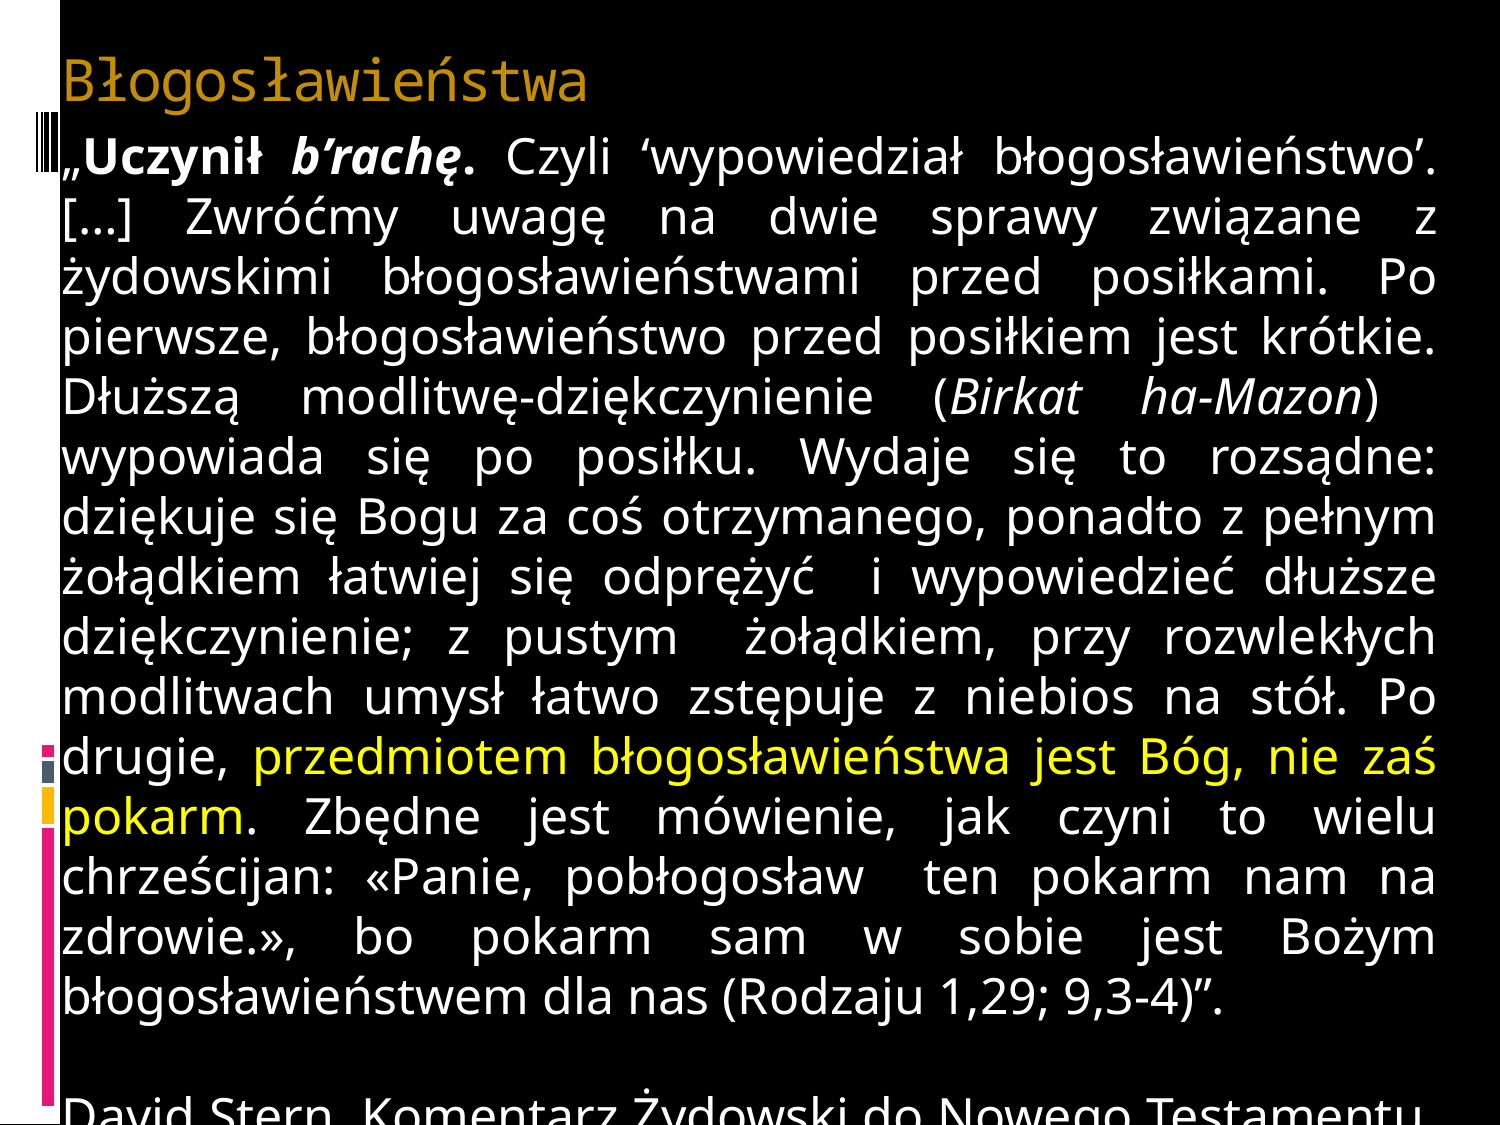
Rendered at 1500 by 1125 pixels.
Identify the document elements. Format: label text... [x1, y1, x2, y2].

text_box „Uczynił b’rachę. Czyli ‘wypowiedział błogosławieństwo’. […] Zwróćmy uwagę na dwie sprawy związane z żydowskimi błogosławieństwami przed posiłkami. Po pierwsze, błogosławieństwo przed posiłkiem jest krótkie. Dłuższą modlitwę-dziękczynienie (Birkat ha-Mazon) wypowiada się po posiłku. Wydaje się to rozsądne: dziękuje się Bogu za coś otrzymanego, ponadto z pełnym żołądkiem łatwiej się odprężyć i wypowiedzieć dłuższe dziękczynienie; z pustym żołądkiem, przy rozwlekłych modlitwach umysł łatwo zstępuje z niebios na stół. Po drugie, przedmiotem błogosławieństwa jest Bóg, nie zaś pokarm. Zbędne jest mówienie, jak czyni to wielu chrześcijan: «Panie, pobłogosław ten pokarm nam na zdrowie.», bo pokarm sam w sobie jest Bożym błogosławieństwem dla nas (Rodzaju 1,29; 9,3-4)”. David Stern, Komentarz Żydowski do Nowego Testamentu, s. 49, Wydawnictwo Vocatio, Warszawa 2002, ss. 74-75/ [46, 117, 1454, 1125]
title Błogosławieństwa [46, 35, 1442, 117]
